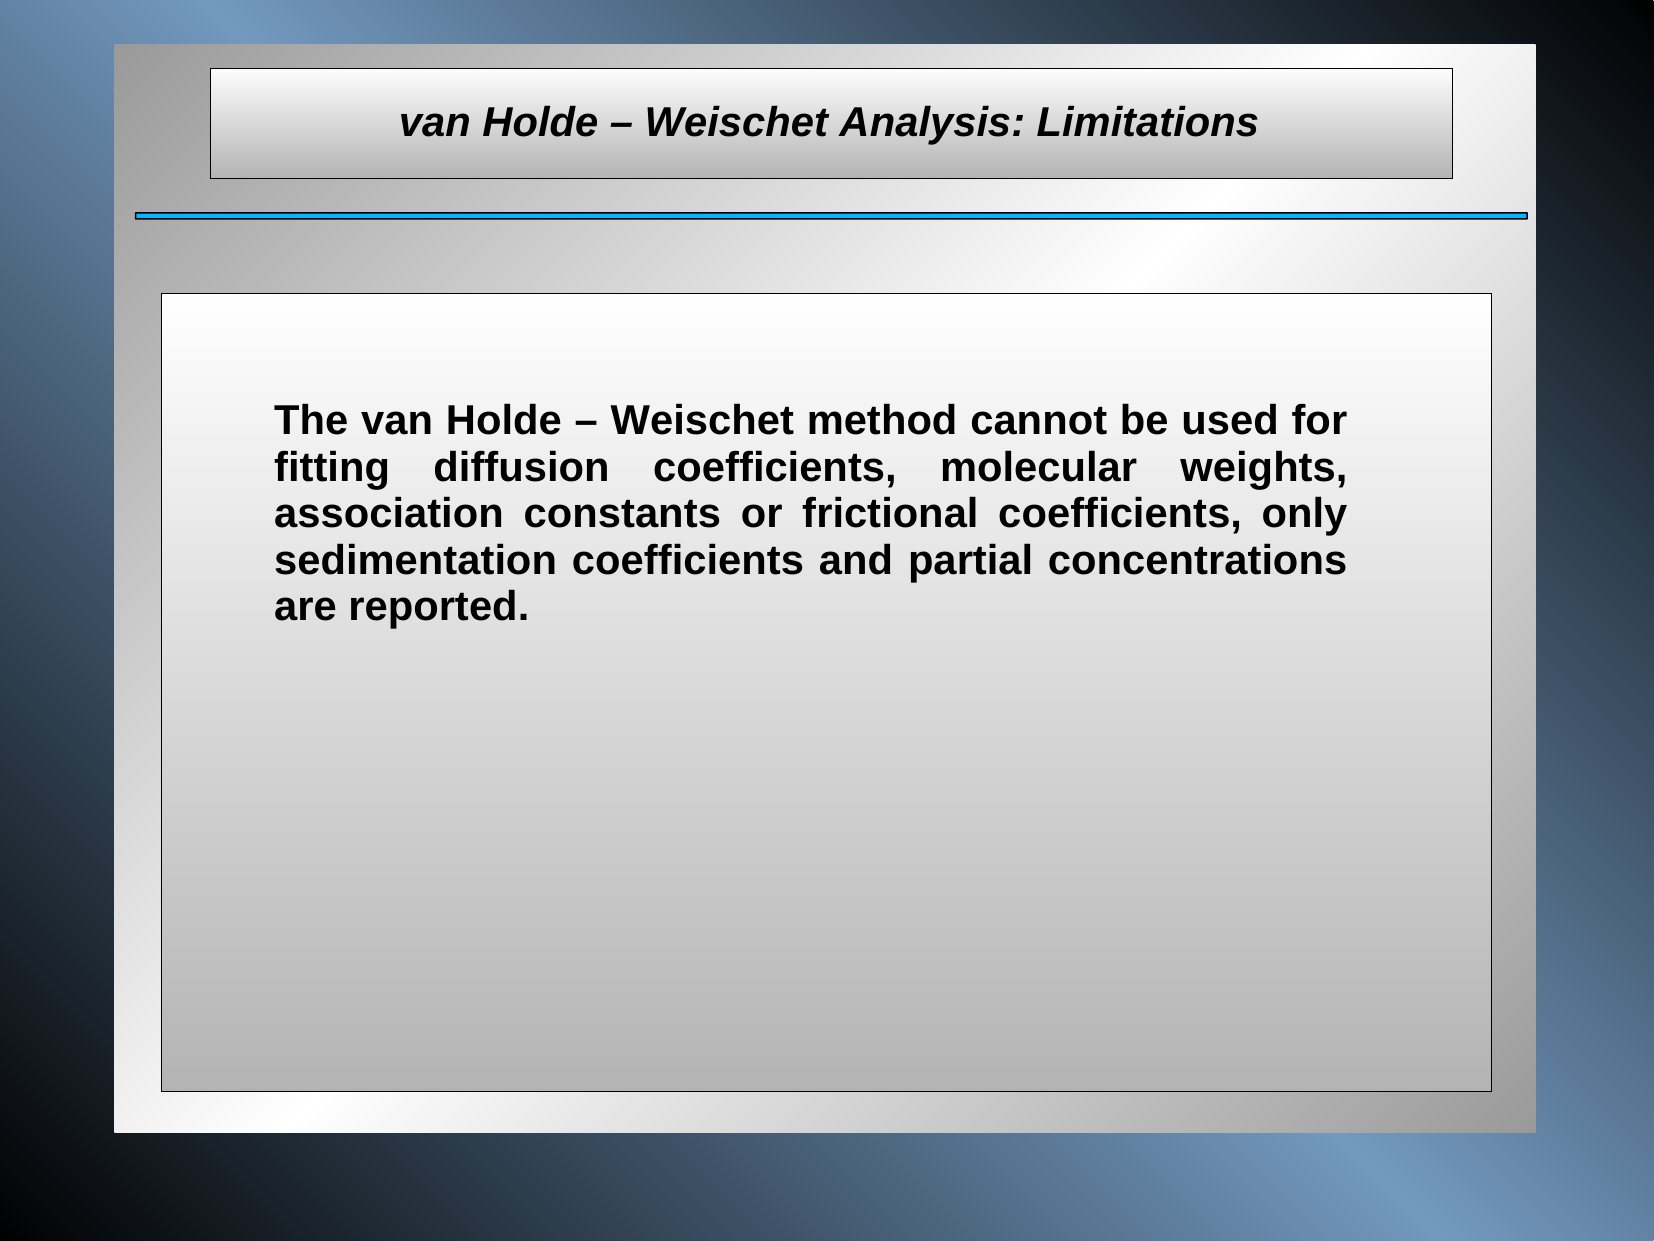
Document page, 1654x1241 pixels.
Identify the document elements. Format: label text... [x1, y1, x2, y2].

text_box [135, 212, 1528, 219]
text_box van Holde – Weischet Analysis: Limitations [260, 98, 1398, 145]
text_box [161, 293, 1492, 1092]
text_box The van Holde – Weischet method cannot be used for fitting diffusion coefficients, molecular weights, association constants or frictional coefficients, only sedimentation coefficients and partial concentrations are reported. [274, 396, 1404, 902]
text_box [210, 68, 1453, 179]
